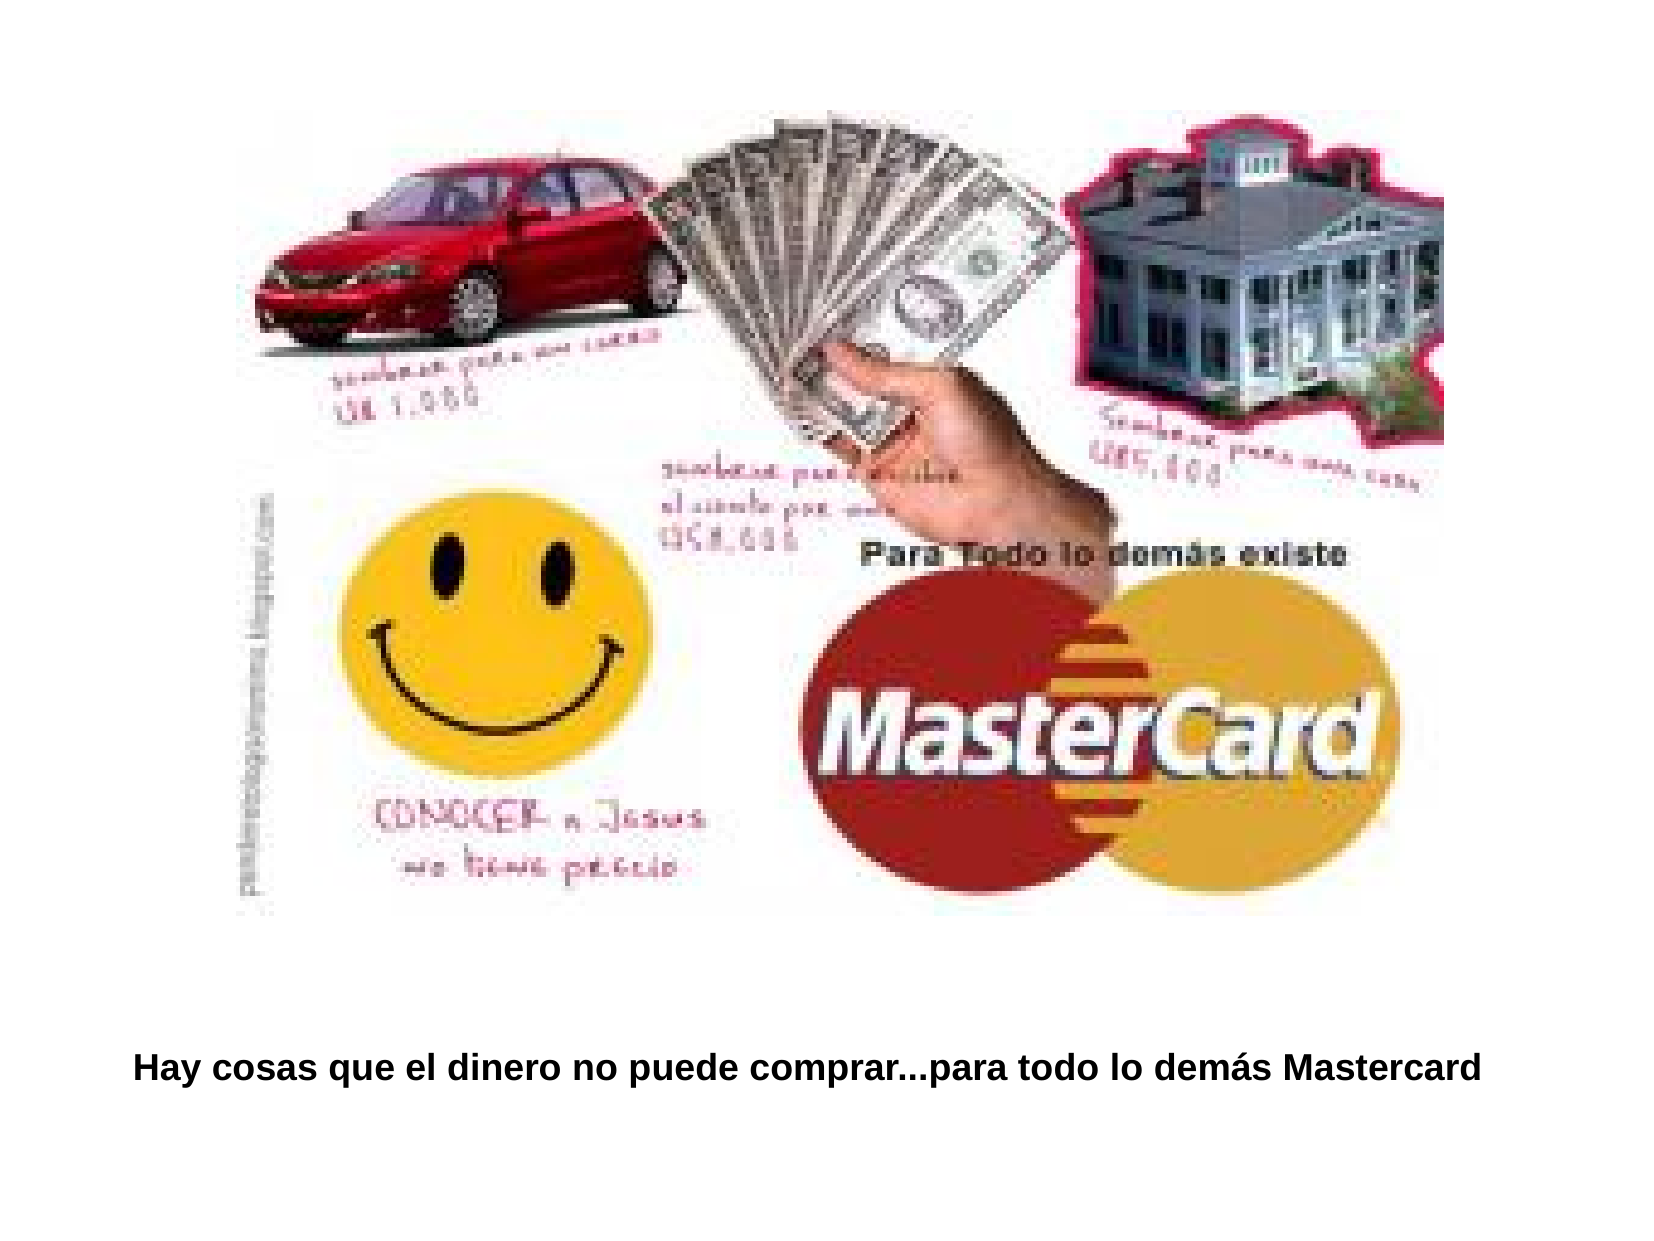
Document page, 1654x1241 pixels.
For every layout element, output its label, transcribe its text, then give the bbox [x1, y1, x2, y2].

picture [236, 110, 1444, 916]
text_box Hay cosas que el dinero no puede comprar...para todo lo demás Mastercard [118, 1038, 1579, 1182]
